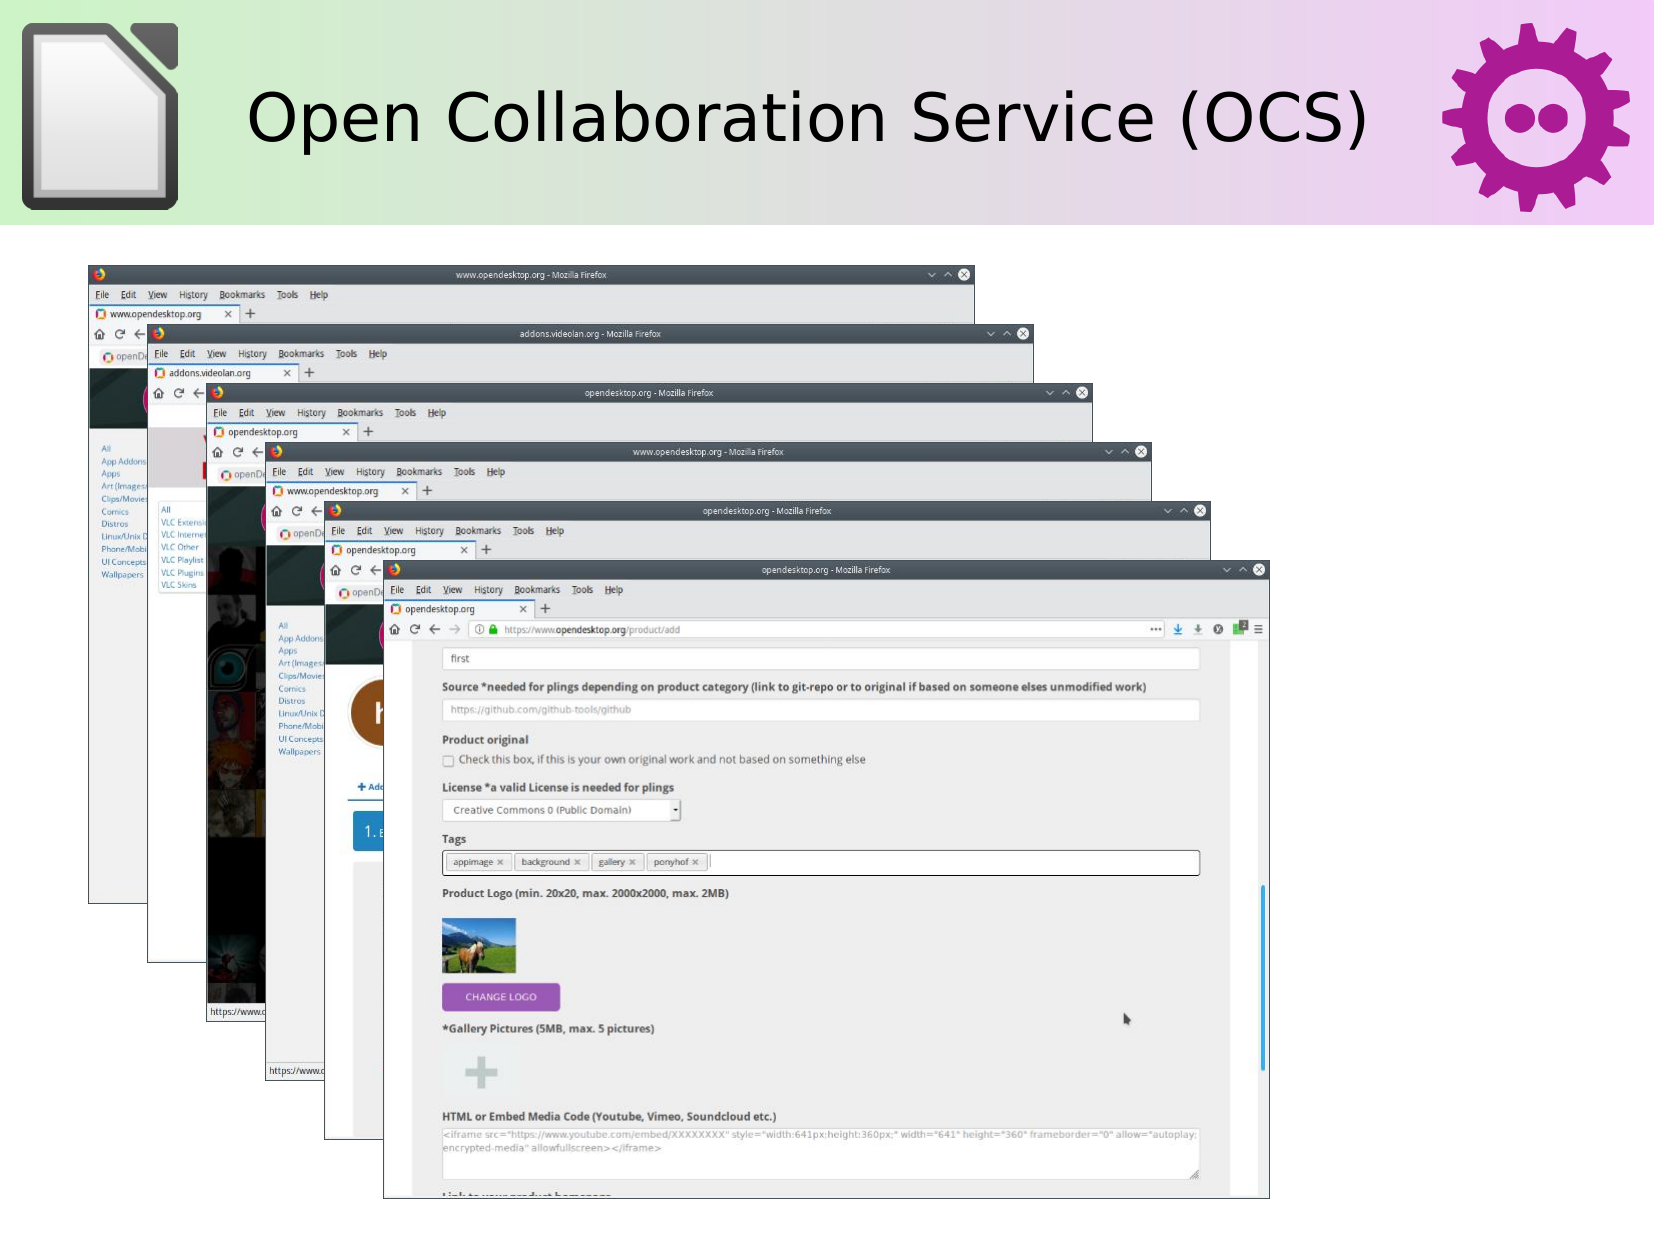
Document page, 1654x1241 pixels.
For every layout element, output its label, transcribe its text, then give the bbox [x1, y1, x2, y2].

picture [1442, 23, 1630, 212]
title Open Collaboration Service (OCS) [212, 23, 1406, 213]
picture [22, 23, 178, 210]
picture [88, 265, 1270, 1199]
